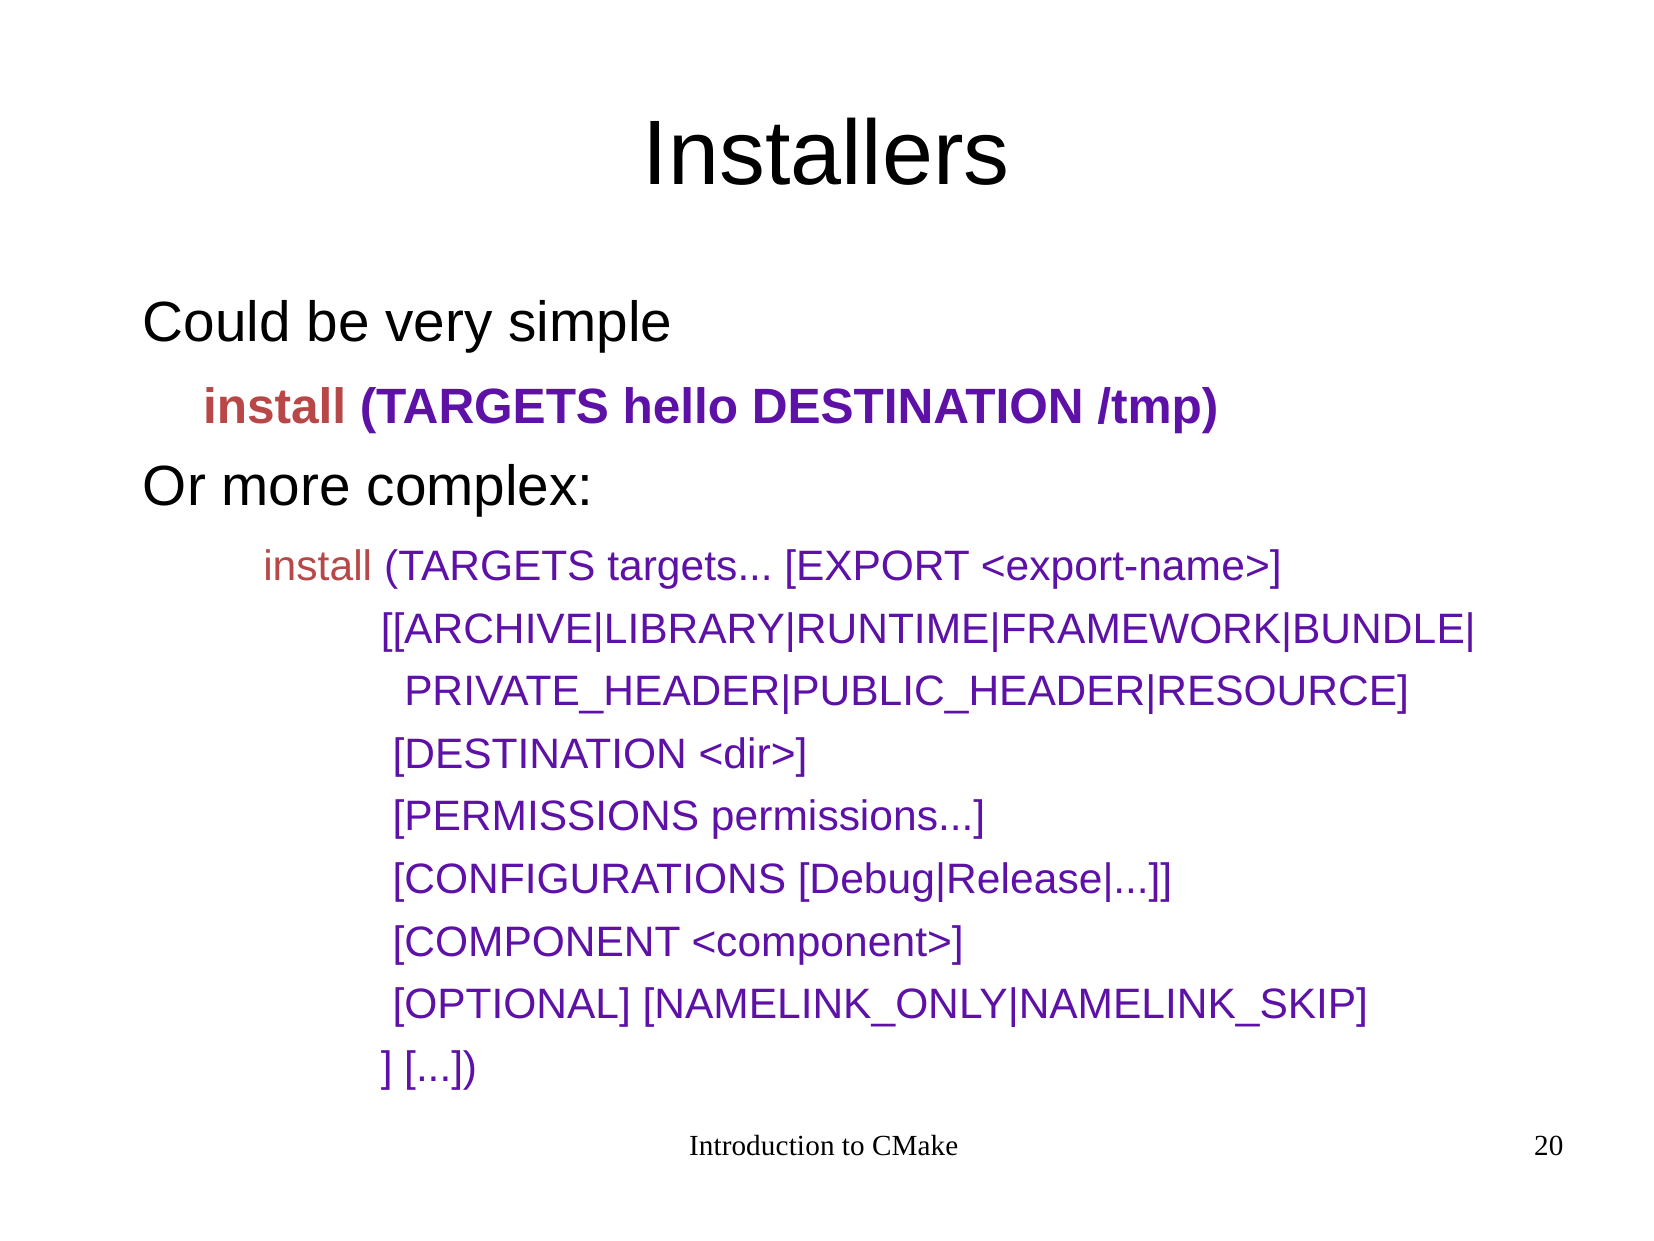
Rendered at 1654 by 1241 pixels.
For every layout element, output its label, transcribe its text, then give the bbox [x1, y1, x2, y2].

list Could be very simple install (TARGETS hello DESTINATION /tmp) Or more complex: install (TARGETS targets... [EXPORT <export-name>] [[ARCHIVE|LIBRARY|RUNTIME|FRAMEWORK|BUNDLE| PRIVATE_HEADER|PUBLIC_HEADER|RESOURCE] [DESTINATION <dir>] [PERMISSIONS permissions...] [CONFIGURATIONS [Debug|Release|...]] [COMPONENT <component>] [OPTIONAL] [NAMELINK_ONLY|NAMELINK_SKIP] ] [...]) [82, 290, 1571, 1109]
title Installers [82, 56, 1571, 250]
